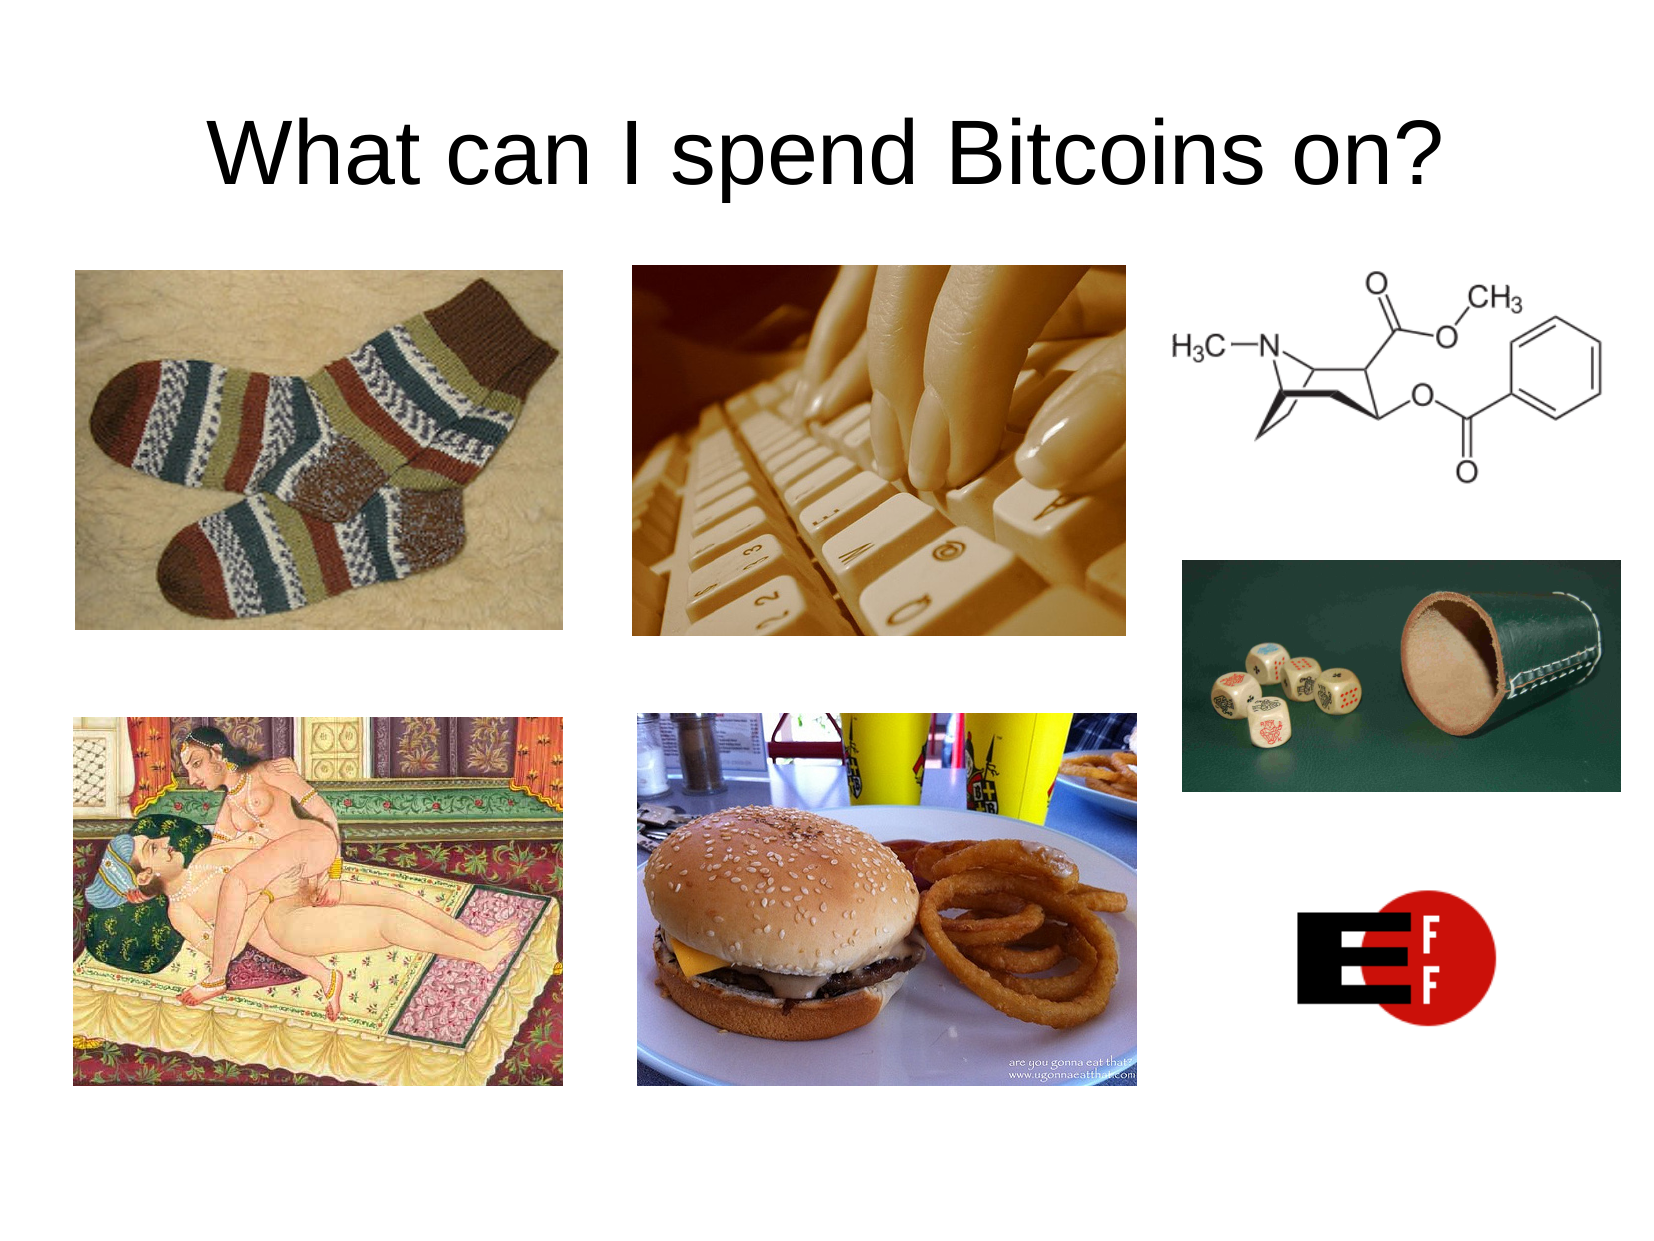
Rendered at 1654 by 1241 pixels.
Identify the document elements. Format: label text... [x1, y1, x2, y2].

picture [1162, 266, 1613, 490]
picture [1293, 886, 1501, 1031]
picture [75, 270, 563, 630]
picture [637, 713, 1137, 1086]
picture [1182, 560, 1621, 792]
picture [632, 265, 1126, 636]
picture [73, 717, 563, 1086]
title What can I spend Bitcoins on? [82, 56, 1571, 250]
